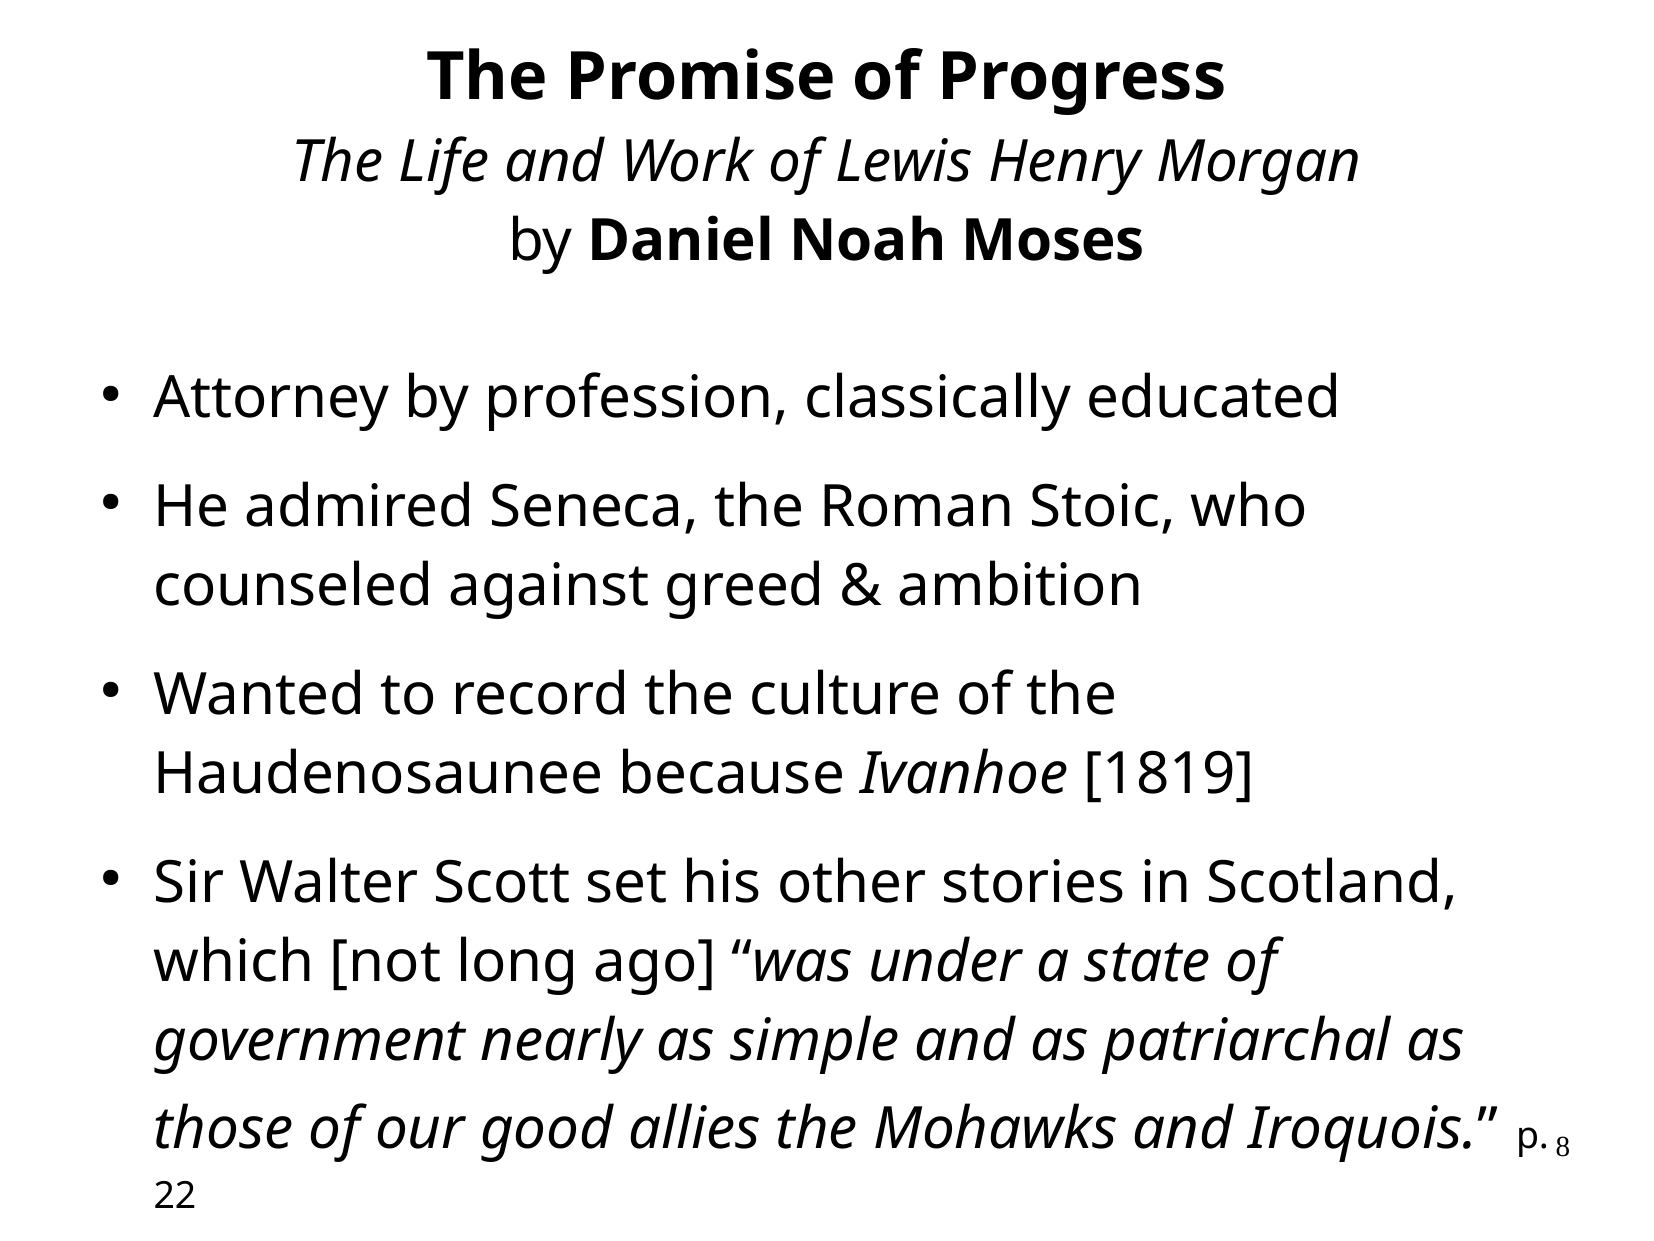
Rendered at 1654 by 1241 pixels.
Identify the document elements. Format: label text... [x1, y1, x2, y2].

title The Promise of Progress The Life and Work of Lewis Henry Morgan by Daniel Noah Moses [82, 42, 1571, 264]
list Attorney by profession, classically educated He admired Seneca, the Roman Stoic, who counseled against greed & ambition Wanted to record the culture of the Haudenosaunee because Ivanhoe [1819] Sir Walter Scott set his other stories in Scotland, which [not long ago] “was under a state of government nearly as simple and as patriarchal as those of our good allies the Mohawks and Iroquois.” p. 22 [82, 355, 1571, 1174]
